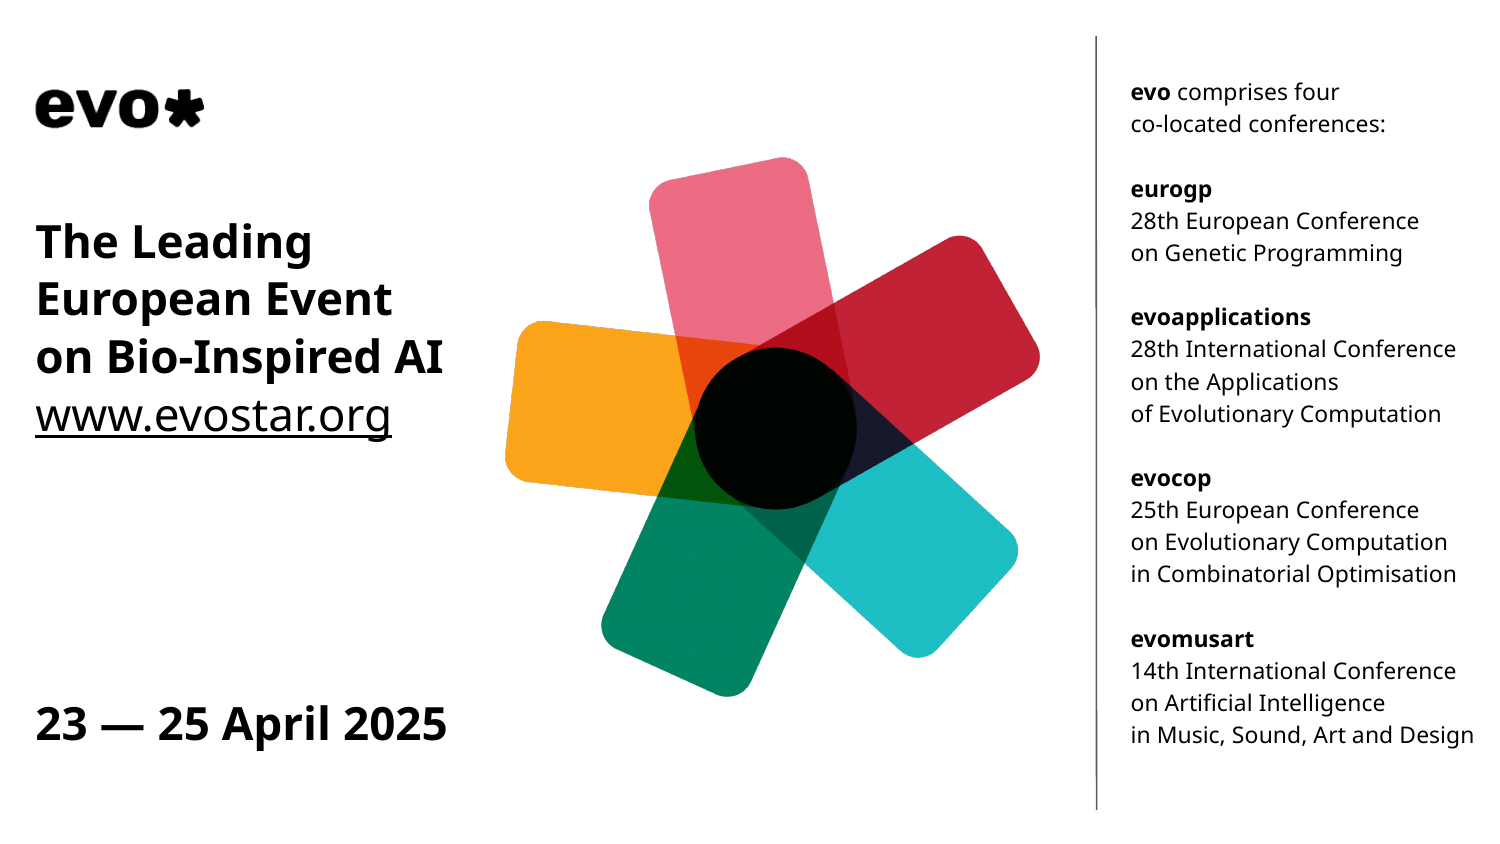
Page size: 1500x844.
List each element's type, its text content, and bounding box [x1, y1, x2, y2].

text_box evo comprises four co-located conferences: eurogp 28th European Conference on Genetic Programming evoapplications 28th International Conference on the Applications of Evolutionary Computation evocop 25th European Conference on Evolutionary Computation in Combinatorial Optimisation evomusart 14th International Conference on Artificial Intelligence in Music, Sound, Art and Design [1115, 58, 1493, 763]
text_box 23 — 25 April 2025 [20, 676, 519, 775]
picture [0, 0, 340, 843]
picture [454, 101, 1097, 745]
text_box The Leading European Event on Bio‑Inspired AI www.evostar.org [20, 194, 519, 562]
